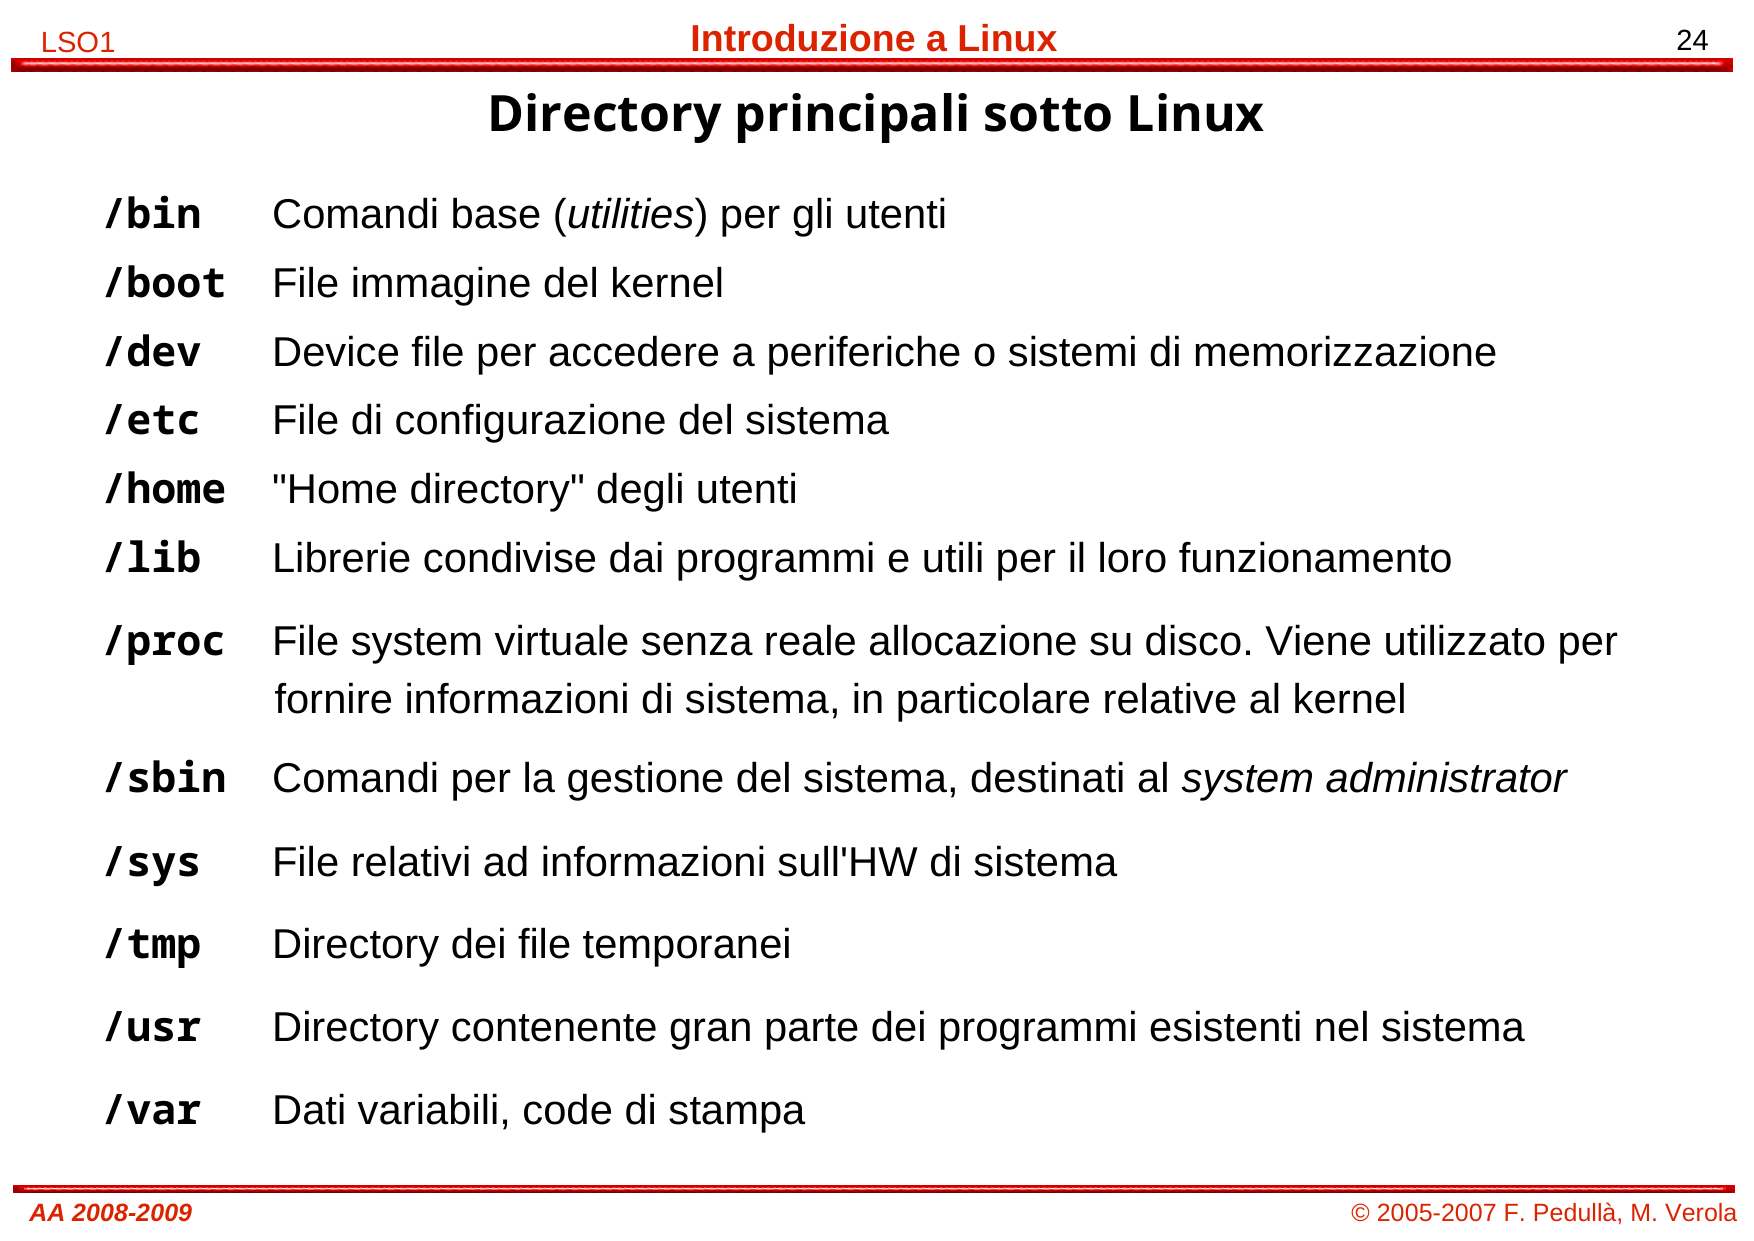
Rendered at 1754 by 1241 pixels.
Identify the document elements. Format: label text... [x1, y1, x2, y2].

list /bin Comandi base (utilities) per gli utenti /boot File immagine del kernel /dev Device file per accedere a periferiche o sistemi di memorizzazione /etc File di configurazione del sistema /home "Home directory" degli utenti /lib Librerie condivise dai programmi e utili per il loro funzionamento /proc File system virtuale senza reale allocazione su disco. Viene utilizzato per fornire informazioni di sistema, in particolare relative al kernel /sbin Comandi per la gestione del sistema, destinati al system administrator /sys File relativi ad informazioni sull'HW di sistema /tmp Directory dei file temporanei /usr Directory contenente gran parte dei programmi esistenti nel sistema /var Dati variabili, code di stampa [93, 183, 1649, 1133]
title Directory principali sotto Linux [40, 66, 1714, 162]
picture [11, 58, 1733, 72]
picture [13, 1185, 1735, 1193]
